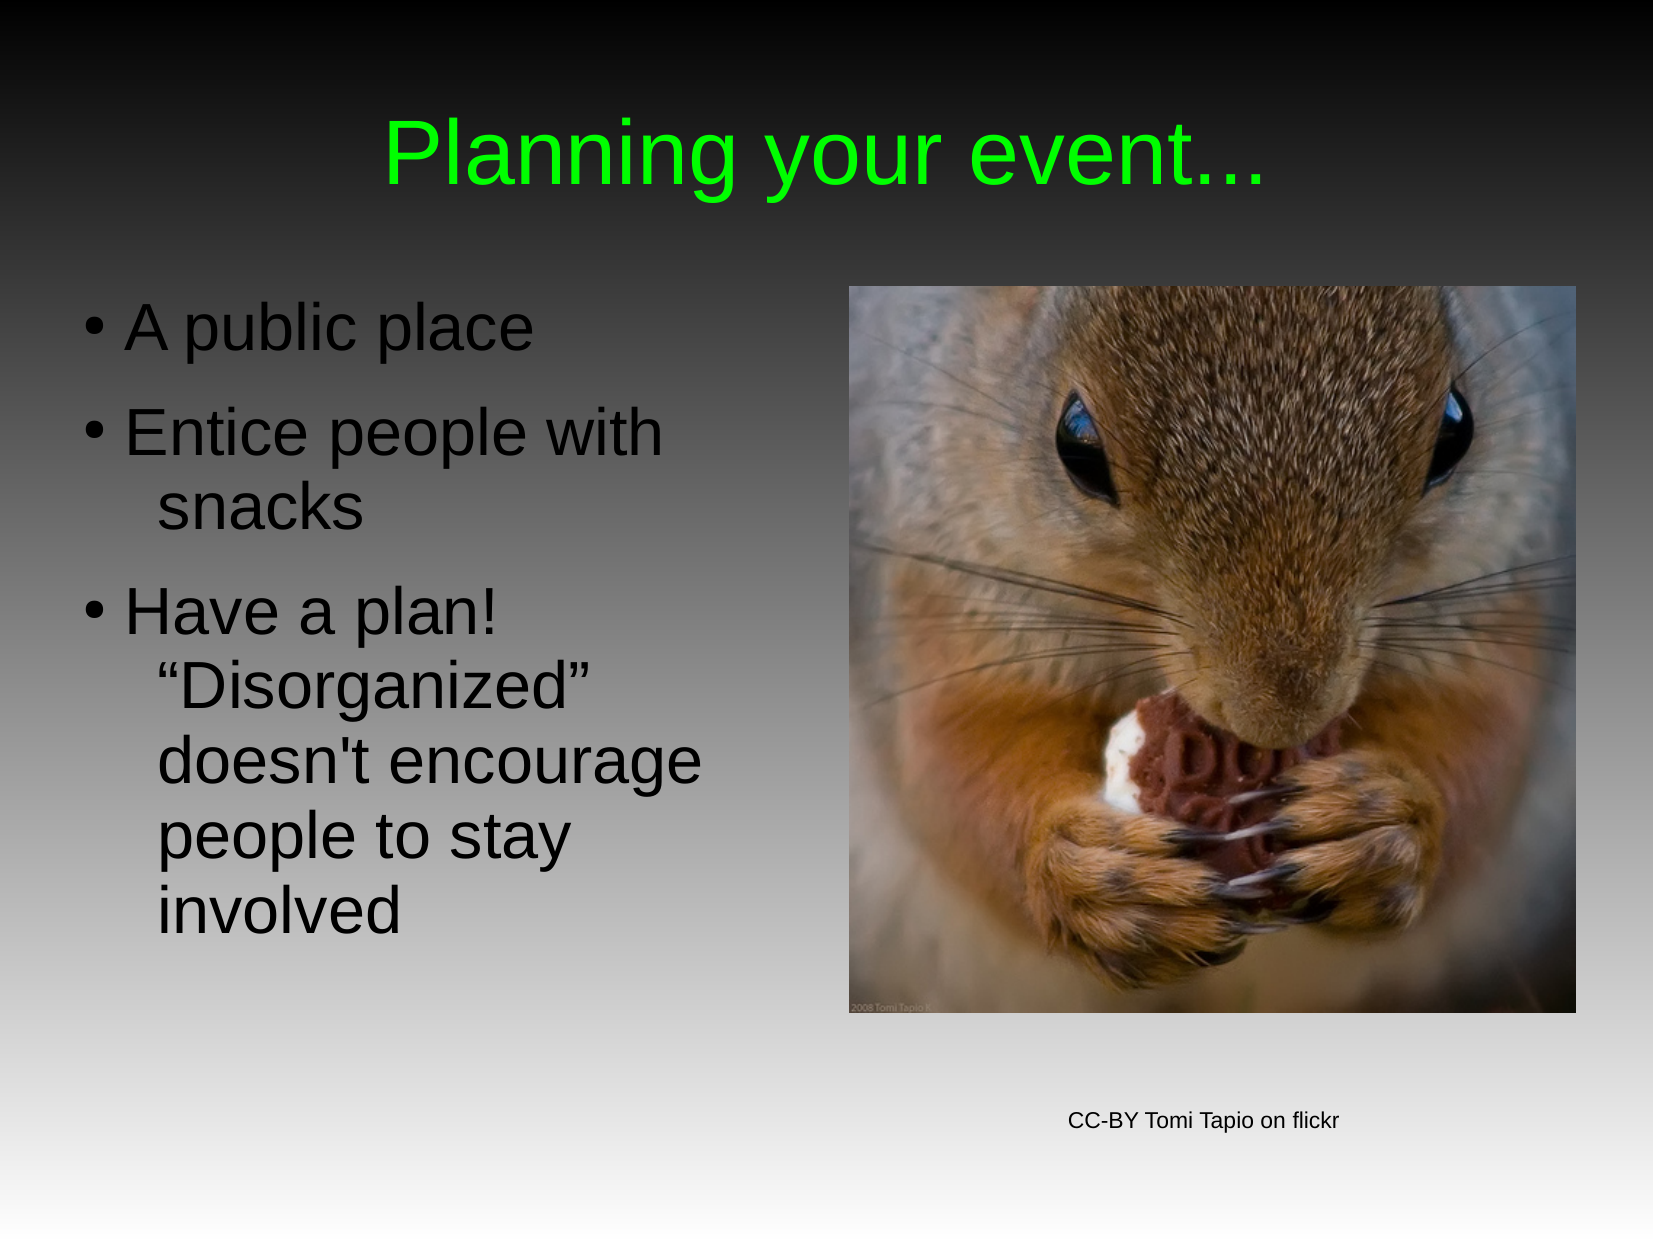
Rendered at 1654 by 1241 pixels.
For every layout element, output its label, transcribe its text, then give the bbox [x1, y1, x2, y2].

title CC-BY Tomi Tapio on flickr [1020, 1087, 1388, 1154]
picture [849, 286, 1576, 1013]
list A public place Entice people with snacks Have a plan! “Disorganized” doesn't encourage people to stay involved [82, 290, 809, 1109]
title Planning your event... [82, 49, 1571, 257]
